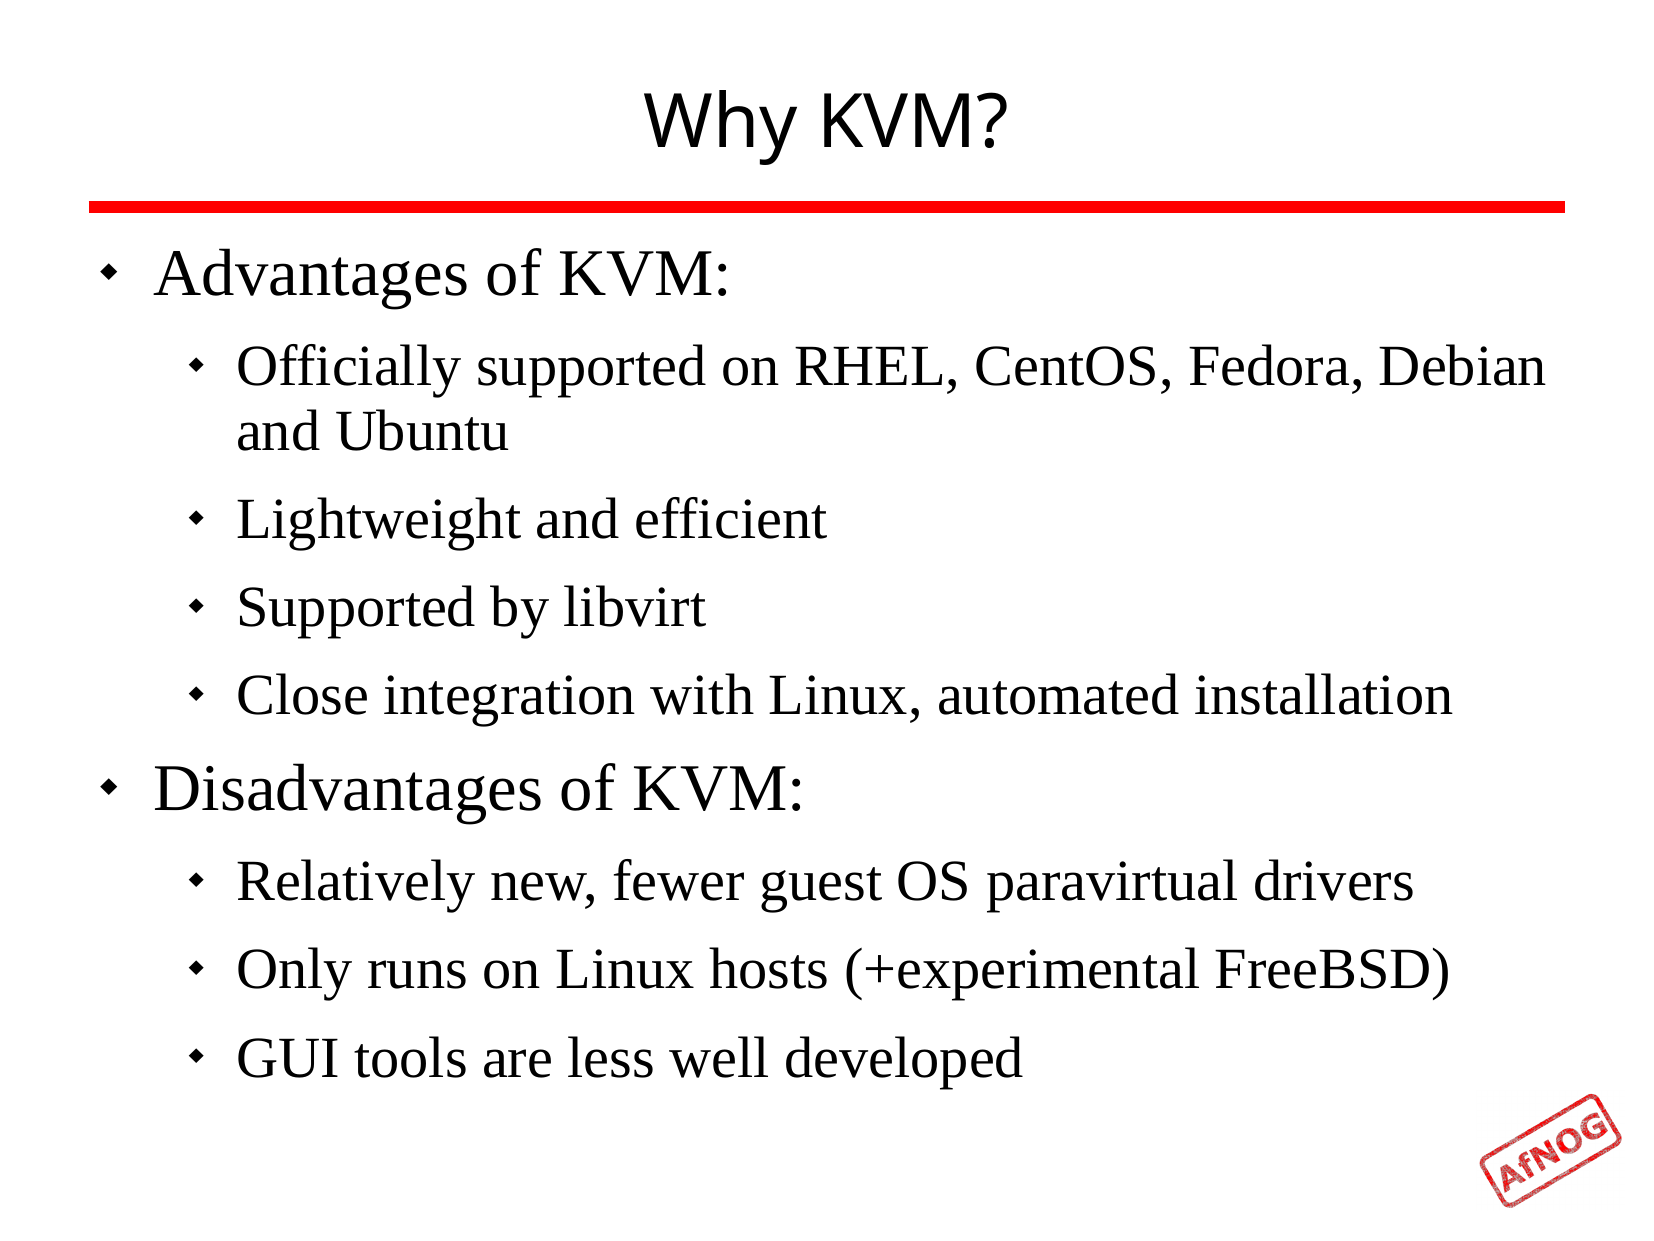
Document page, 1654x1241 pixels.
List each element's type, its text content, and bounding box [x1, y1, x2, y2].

picture [1476, 1090, 1625, 1211]
list Advantages of KVM: Officially supported on RHEL, CentOS, Fedora, Debian and Ubuntu Lightweight and efficient Supported by libvirt Close integration with Linux, automated installation Disadvantages of KVM: Relatively new, fewer guest OS paravirtual drivers Only runs on Linux hosts (+experimental FreeBSD) GUI tools are less well developed [82, 236, 1571, 1090]
title Why KVM? [82, 29, 1571, 207]
